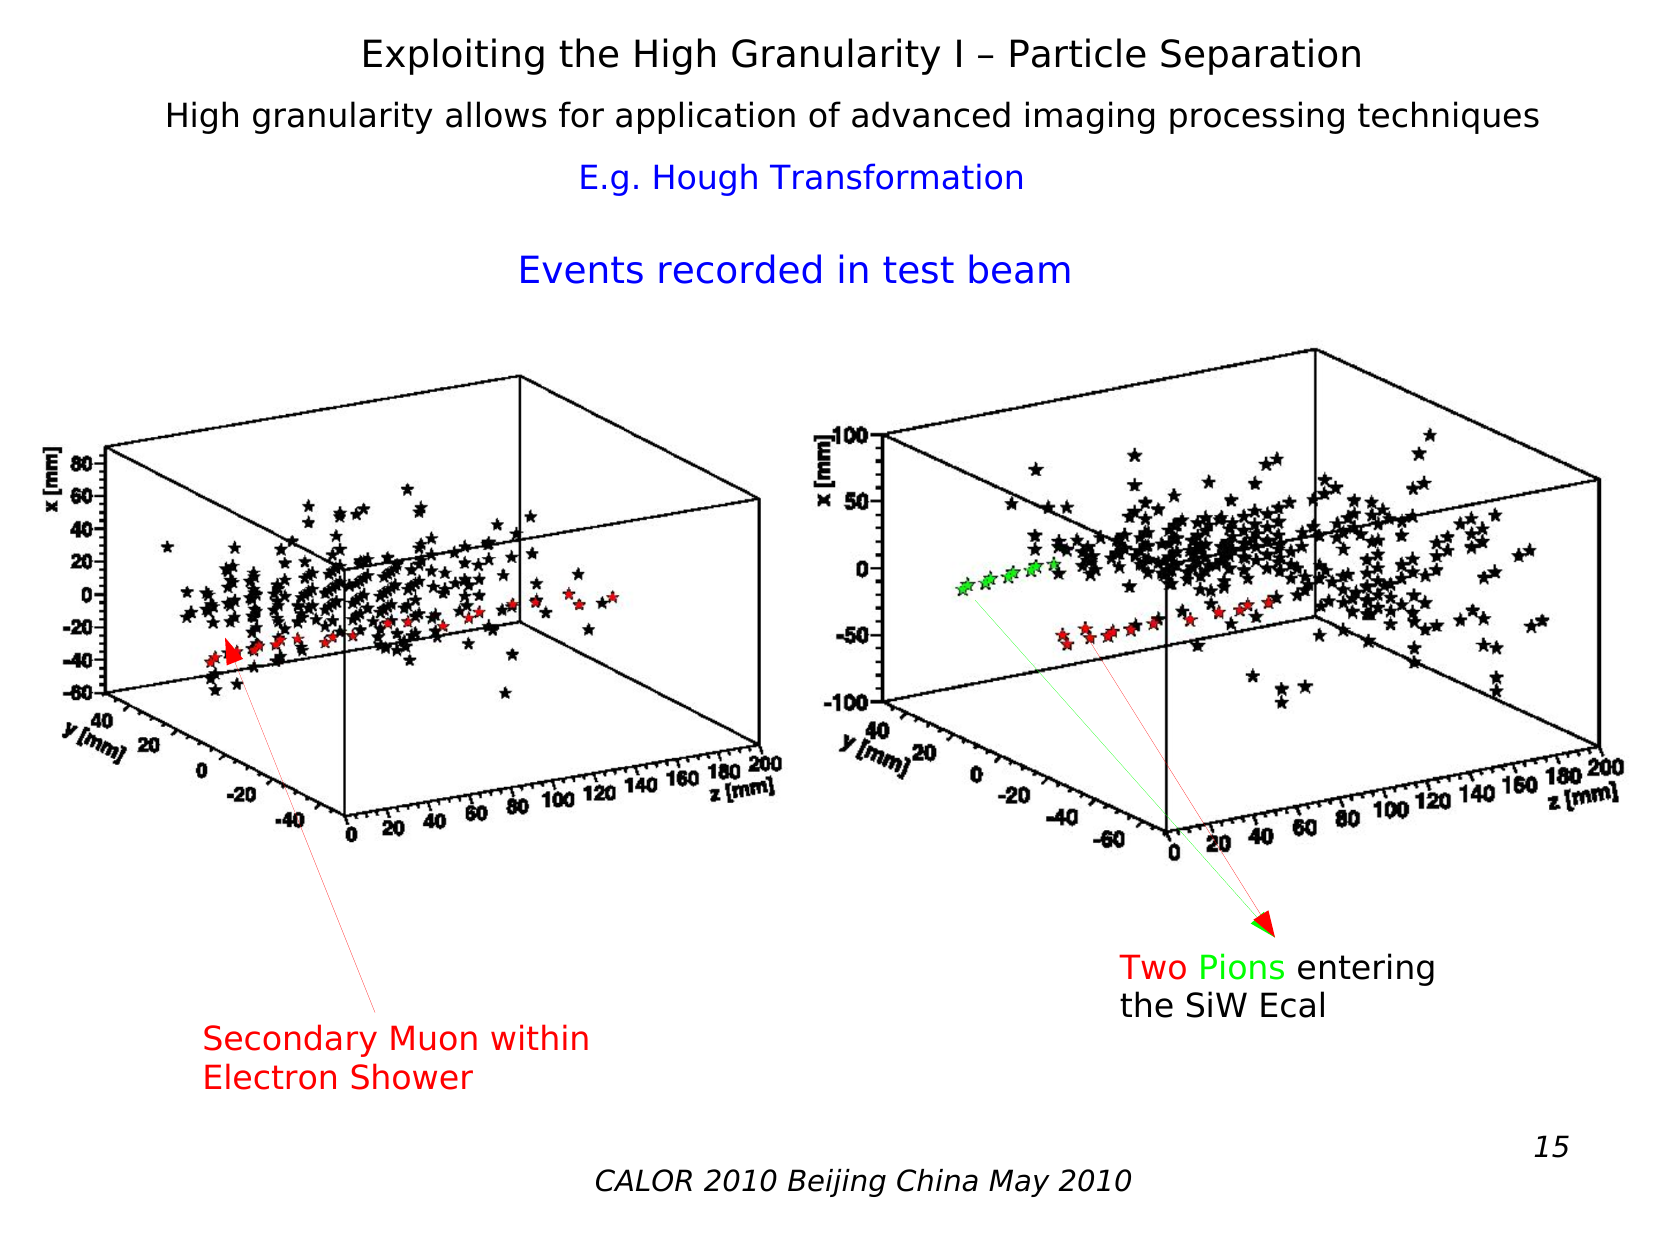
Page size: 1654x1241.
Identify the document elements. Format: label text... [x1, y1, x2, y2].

text_box Two Pions entering the SiW Ecal [1105, 941, 1447, 1033]
text_box E.g. Hough Transformation [563, 151, 1034, 205]
picture [789, 313, 1648, 885]
text_box Exploiting the High Granularity I – Particle Separation [345, 25, 1357, 85]
text_box High granularity allows for application of advanced imaging processing techniques [150, 88, 1576, 143]
picture [5, 337, 788, 868]
text_box Secondary Muon within Electron Shower [187, 1012, 610, 1105]
text_box Events recorded in test beam [502, 241, 1088, 301]
